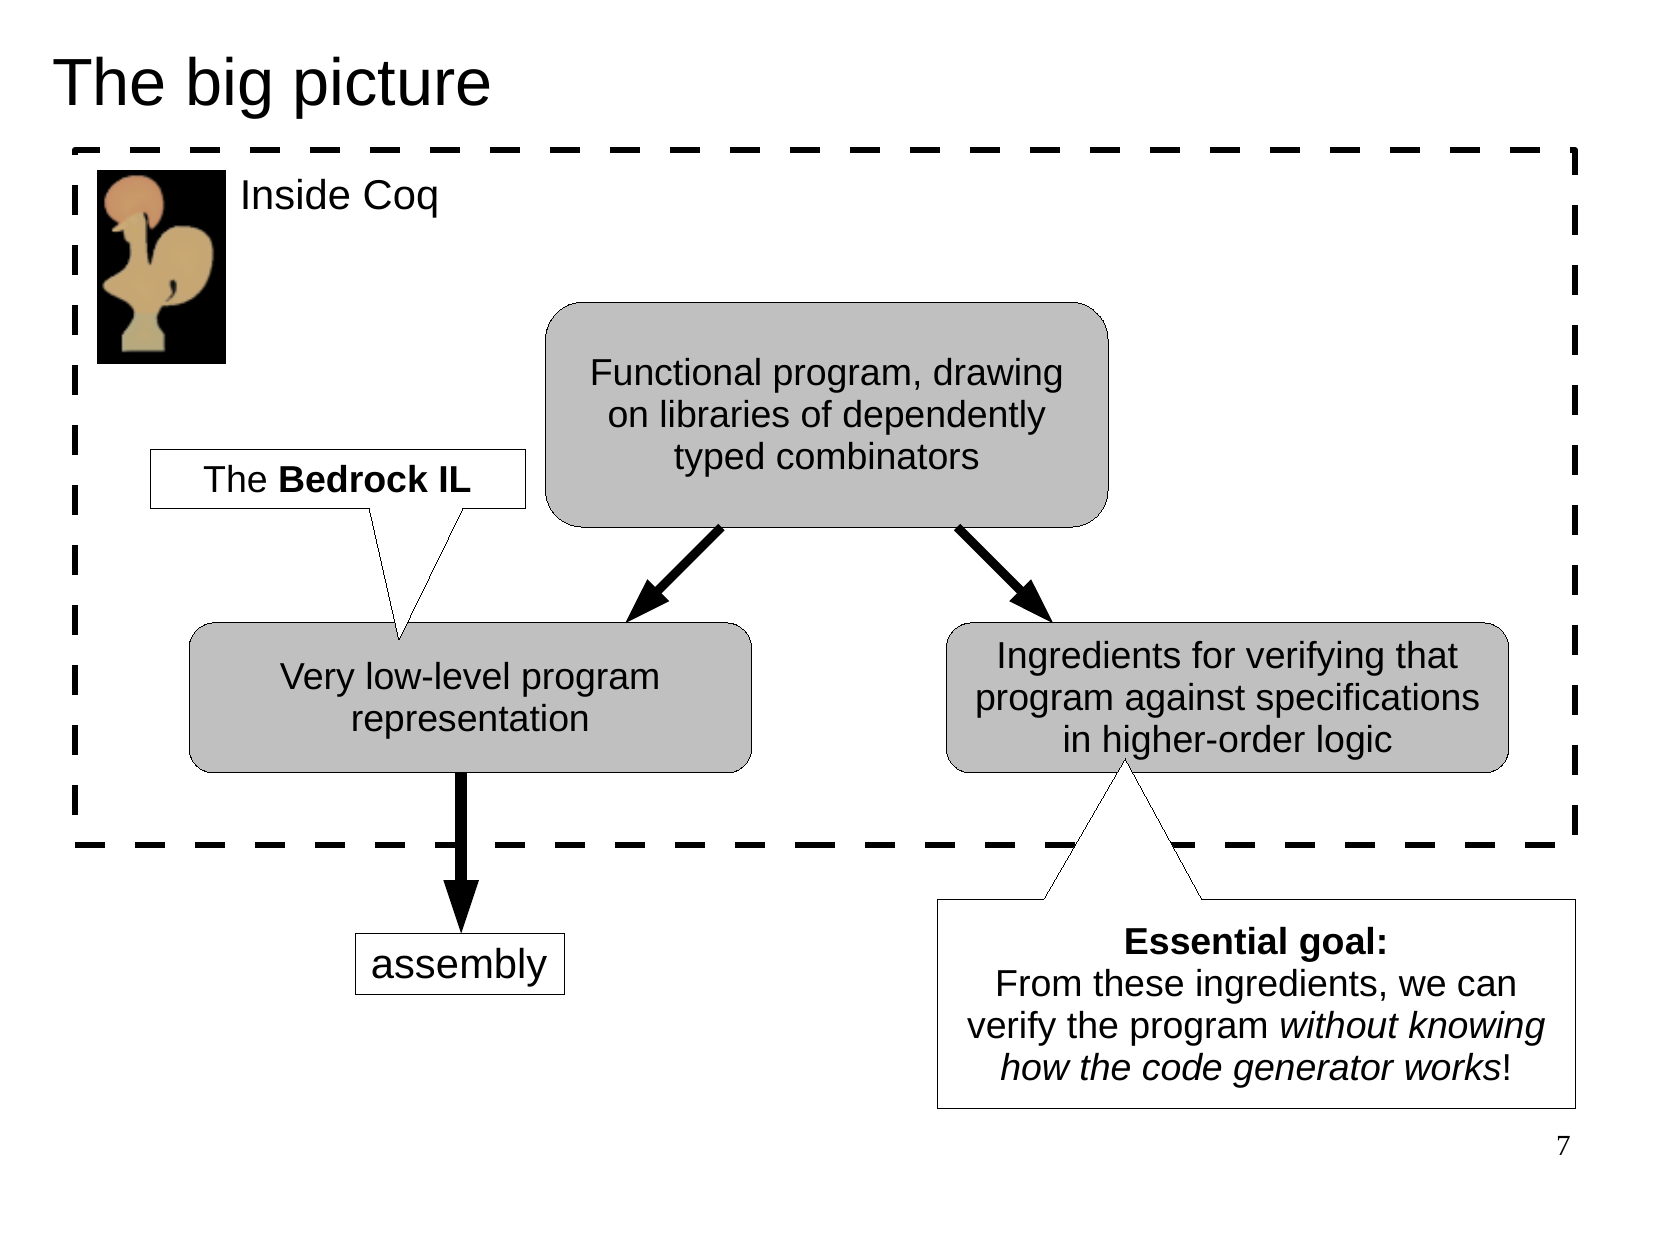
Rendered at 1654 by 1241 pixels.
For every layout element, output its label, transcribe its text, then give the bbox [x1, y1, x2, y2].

text_box Functional program, drawing on libraries of dependently typed combinators [545, 302, 1109, 528]
text_box The big picture [37, 37, 1613, 128]
text_box Very low-level program representation [189, 622, 752, 773]
text_box The Bedrock IL [150, 449, 526, 640]
text_box assembly [355, 933, 565, 995]
text_box Ingredients for verifying that program against specifications in higher-order logic [946, 622, 1509, 773]
picture [97, 170, 226, 364]
text_box Essential goal: From these ingredients, we can verify the program without knowing how the code generator works! [937, 758, 1576, 1109]
text_box Inside Coq [225, 164, 976, 226]
